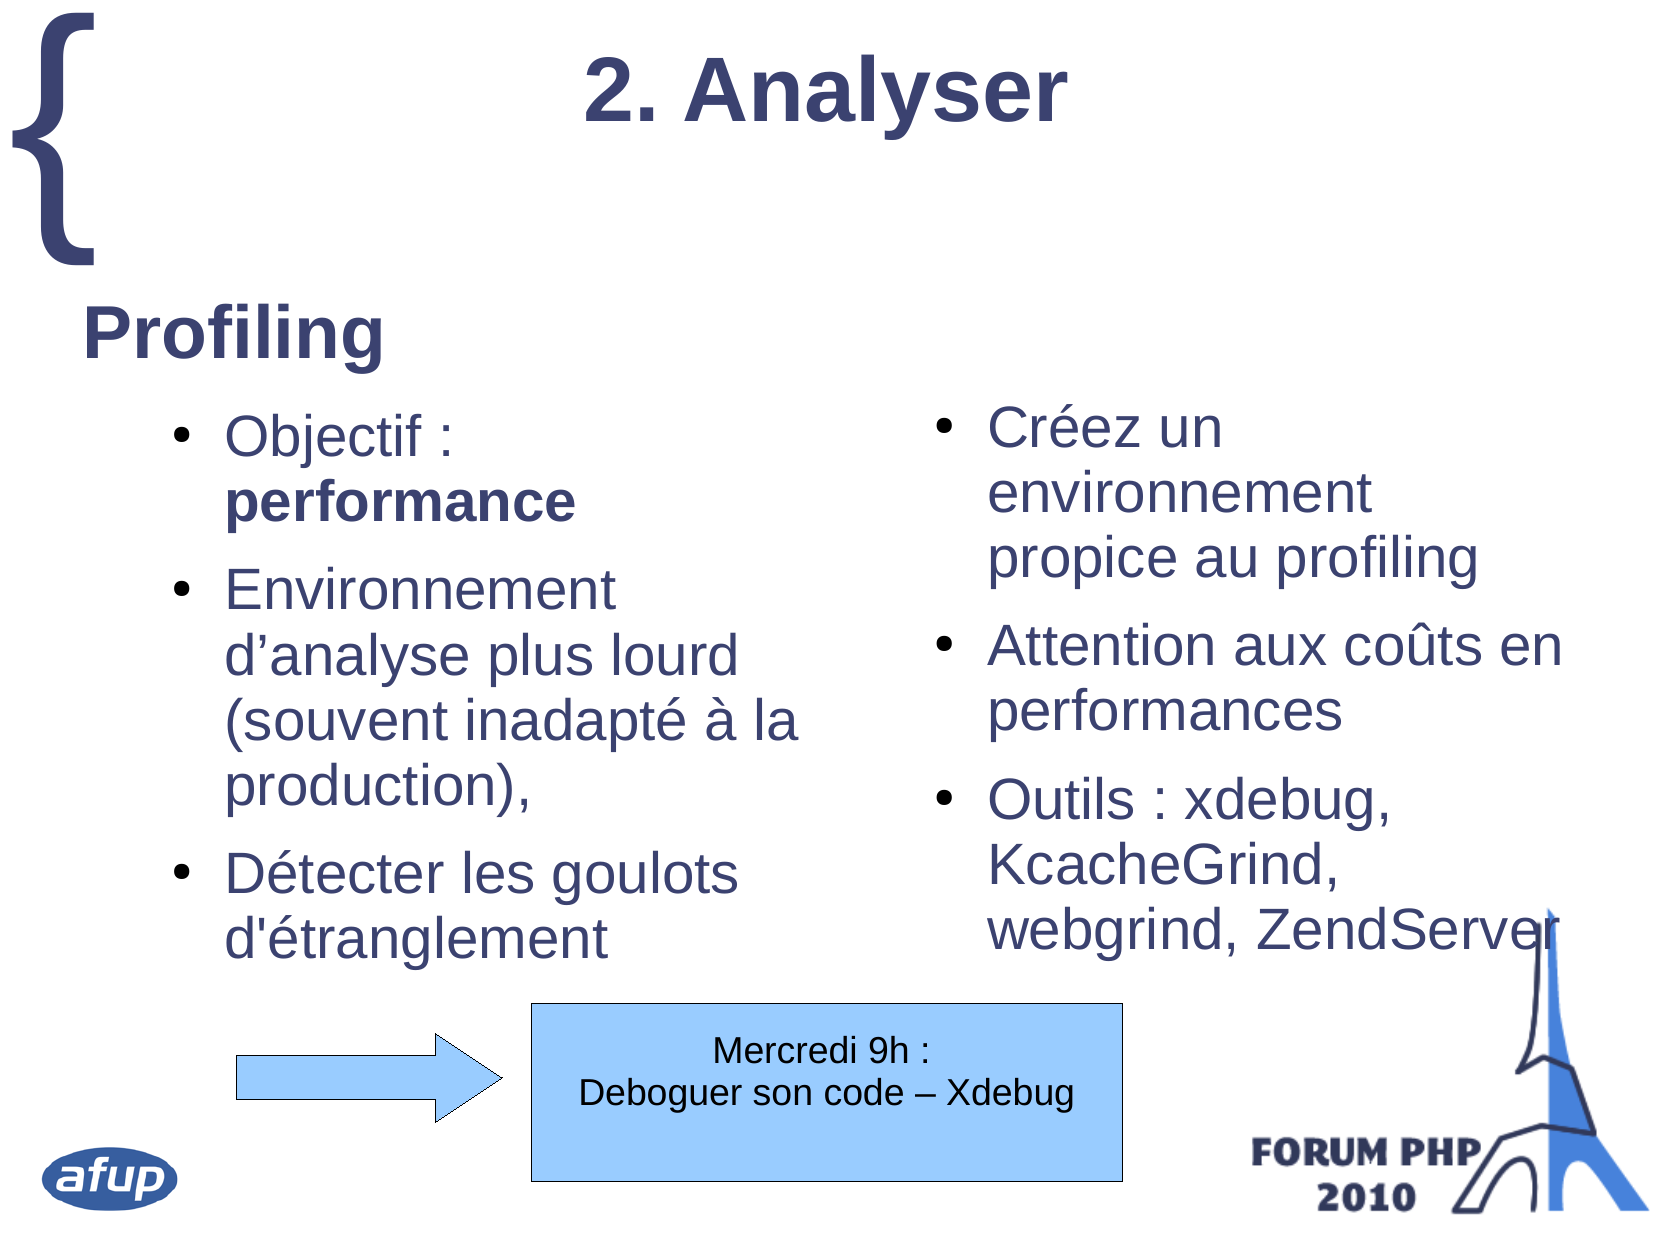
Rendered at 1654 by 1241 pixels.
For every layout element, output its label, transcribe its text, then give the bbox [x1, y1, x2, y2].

text_box Mercredi 9h : Deboguer son code – Xdebug [531, 1003, 1123, 1182]
picture [41, 1146, 178, 1211]
text_box [236, 1033, 503, 1123]
list Créez un environnement propice au profiling Attention aux coûts en performances Outils : xdebug, KcacheGrind, webgrind, ZendServer [845, 290, 1572, 1094]
picture [1240, 872, 1650, 1241]
list Profiling Objectif : performance Environnement d’analyse plus lourd (souvent inadapté à la production), Détecter les goulots d'étranglement [82, 290, 809, 975]
title 2. Analyser [82, 37, 1571, 245]
